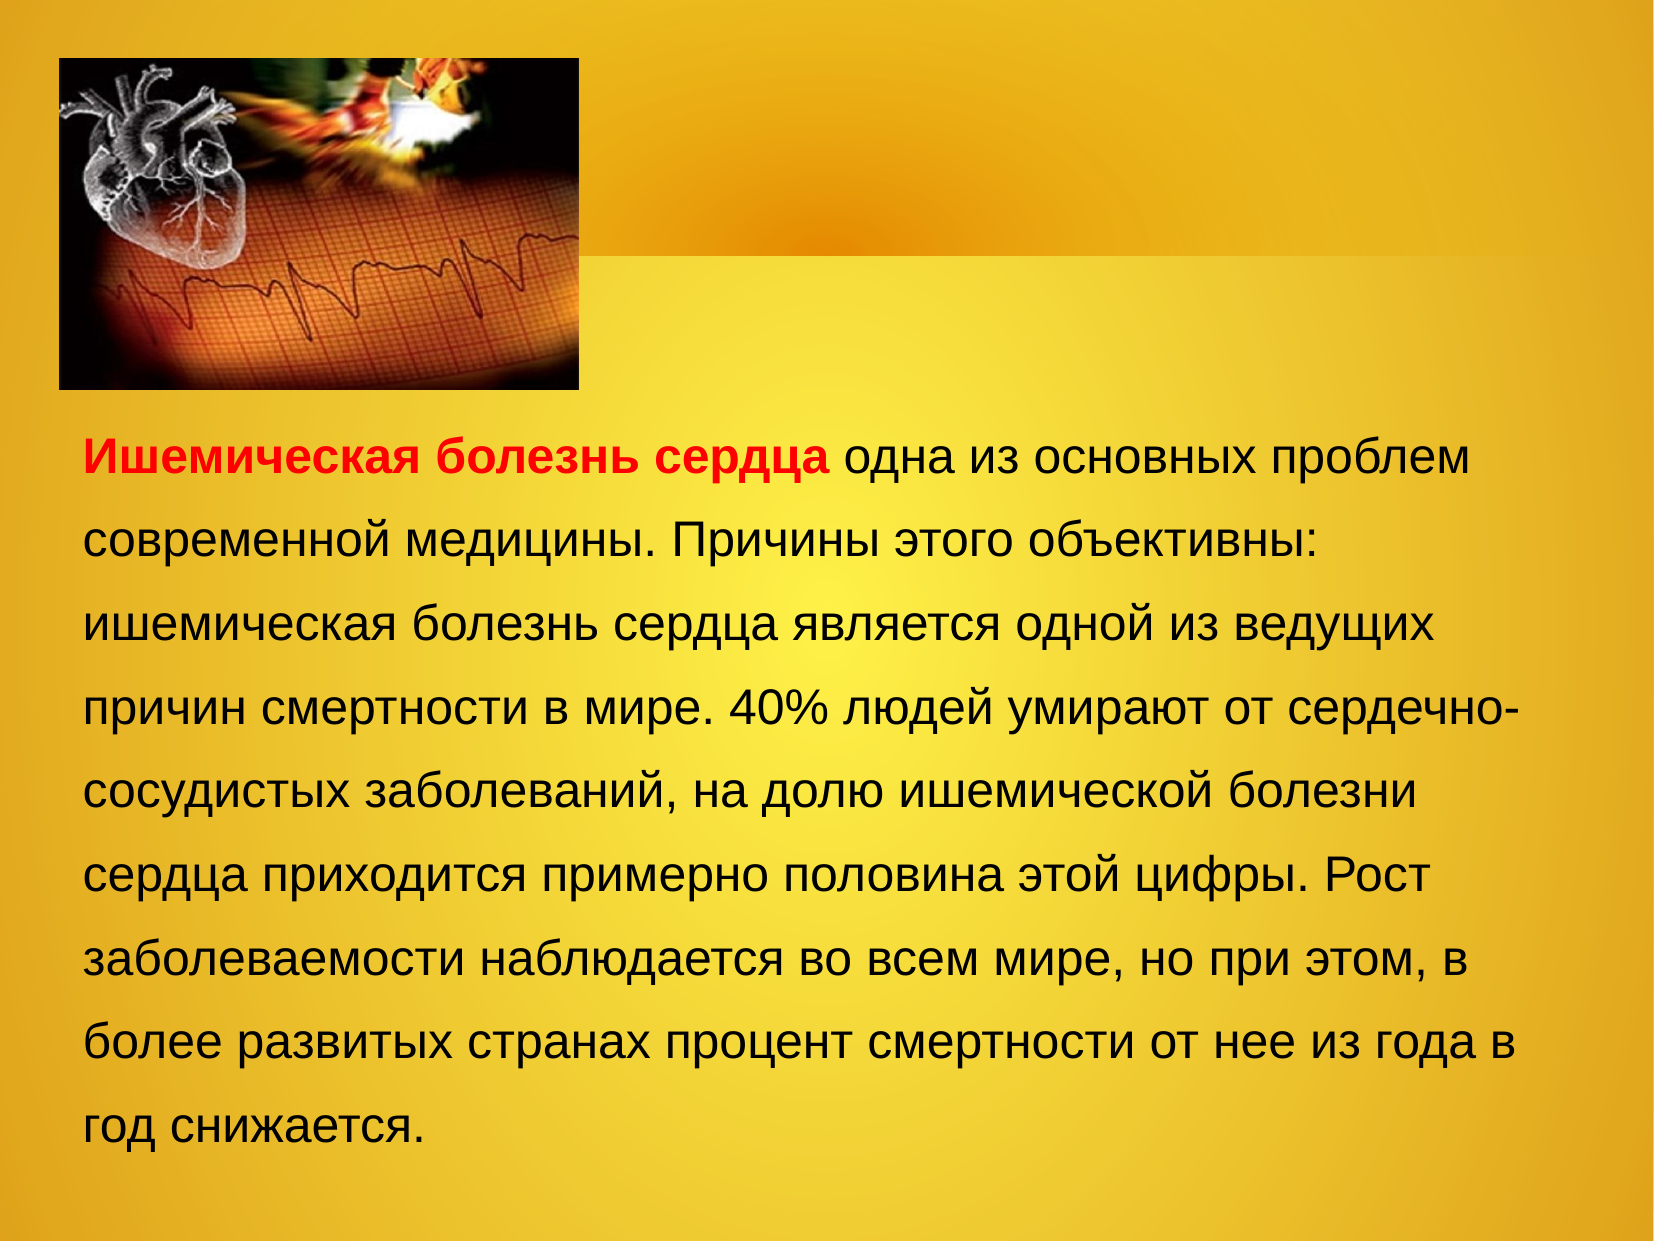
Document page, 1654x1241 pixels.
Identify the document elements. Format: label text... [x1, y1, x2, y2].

title Ишемическая болезнь сердца одна из основных проблем современной медицины. Причины этого объективны: ишемическая болезнь сердца является одной из ведущих причин смертности в мире. 40% людей умирают от сердечно-сосудистых заболеваний, на долю ишемической болезни сердца приходится примерно половина этой цифры. Рост заболеваемости наблюдается во всем мире, но при этом, в более развитых странах процент смертности от нее из года в год снижается. [82, 413, 1571, 1140]
picture [59, 58, 579, 390]
